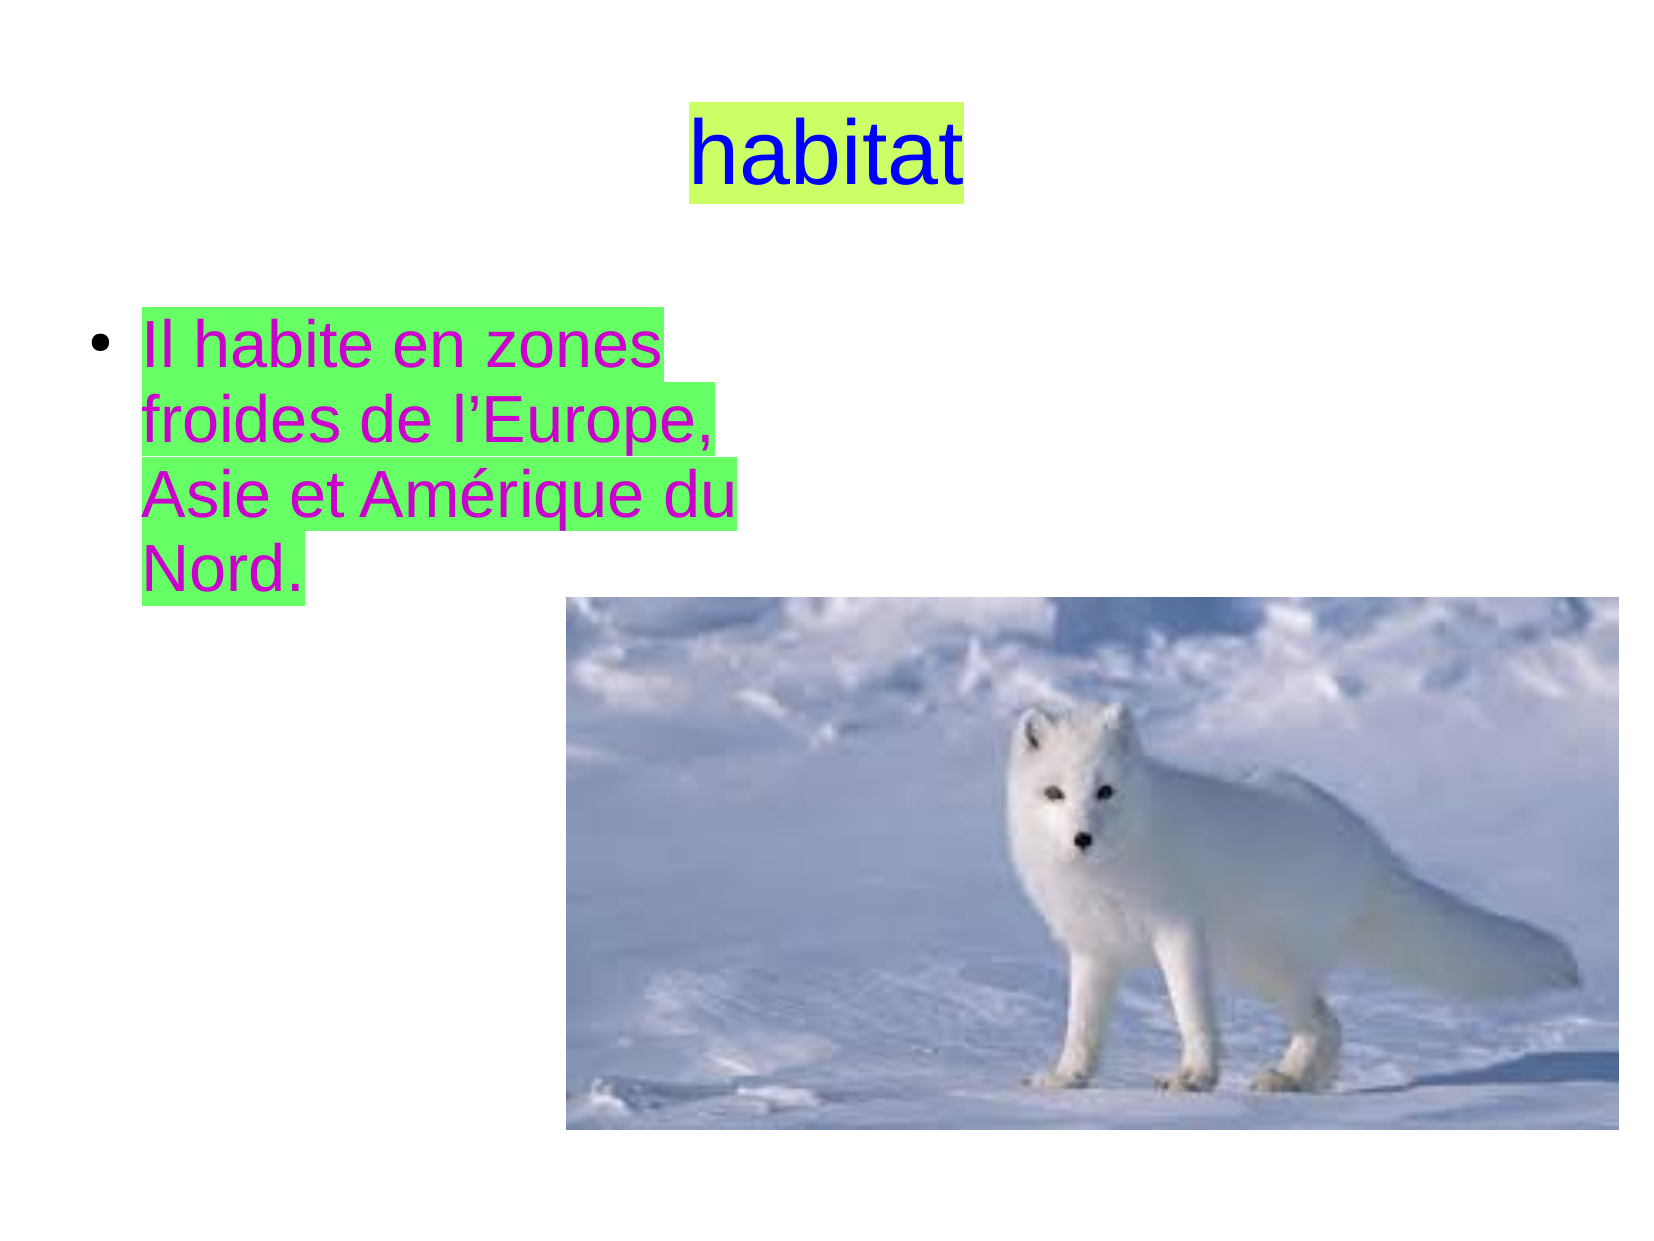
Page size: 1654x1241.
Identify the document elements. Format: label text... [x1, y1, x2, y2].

picture [566, 597, 1619, 1130]
title habitat [82, 49, 1571, 257]
list Il habite en zones froides de l’Europe, Asie et Amérique du Nord. [70, 307, 798, 1027]
